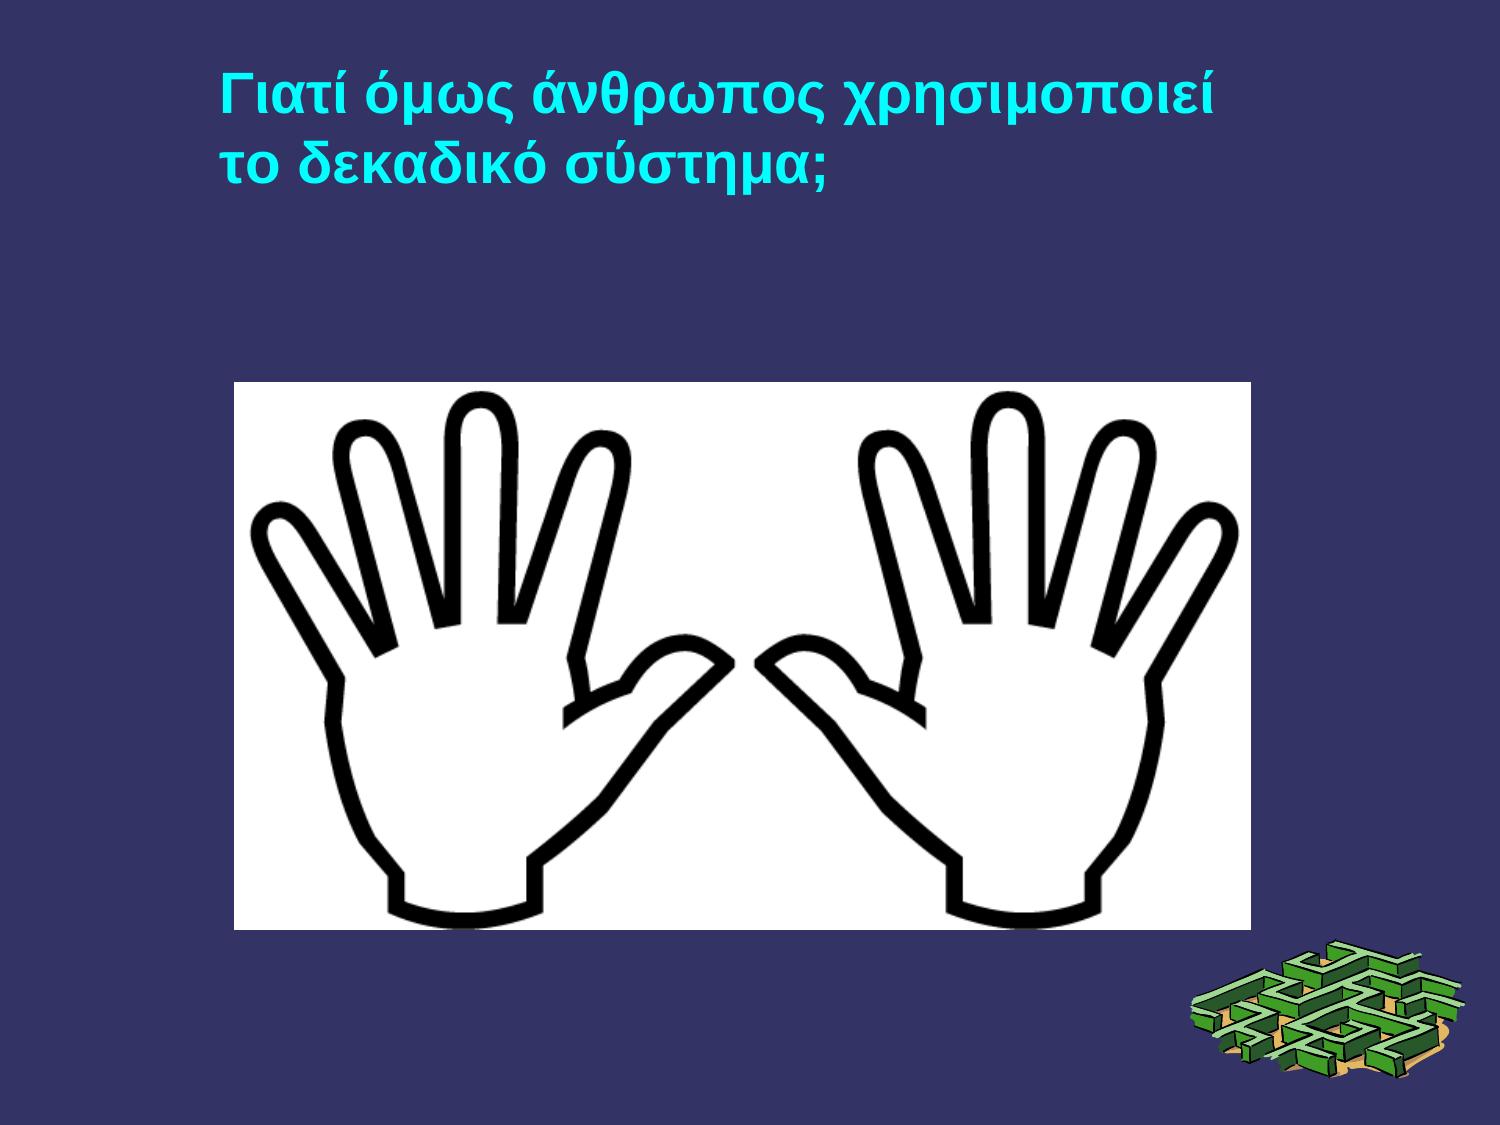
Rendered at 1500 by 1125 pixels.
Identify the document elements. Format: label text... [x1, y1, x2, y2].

text_box Γιατί όμως άνθρωπος χρησιμοποιεί το δεκαδικό σύστημα; [204, 47, 1272, 203]
picture [234, 382, 1251, 930]
